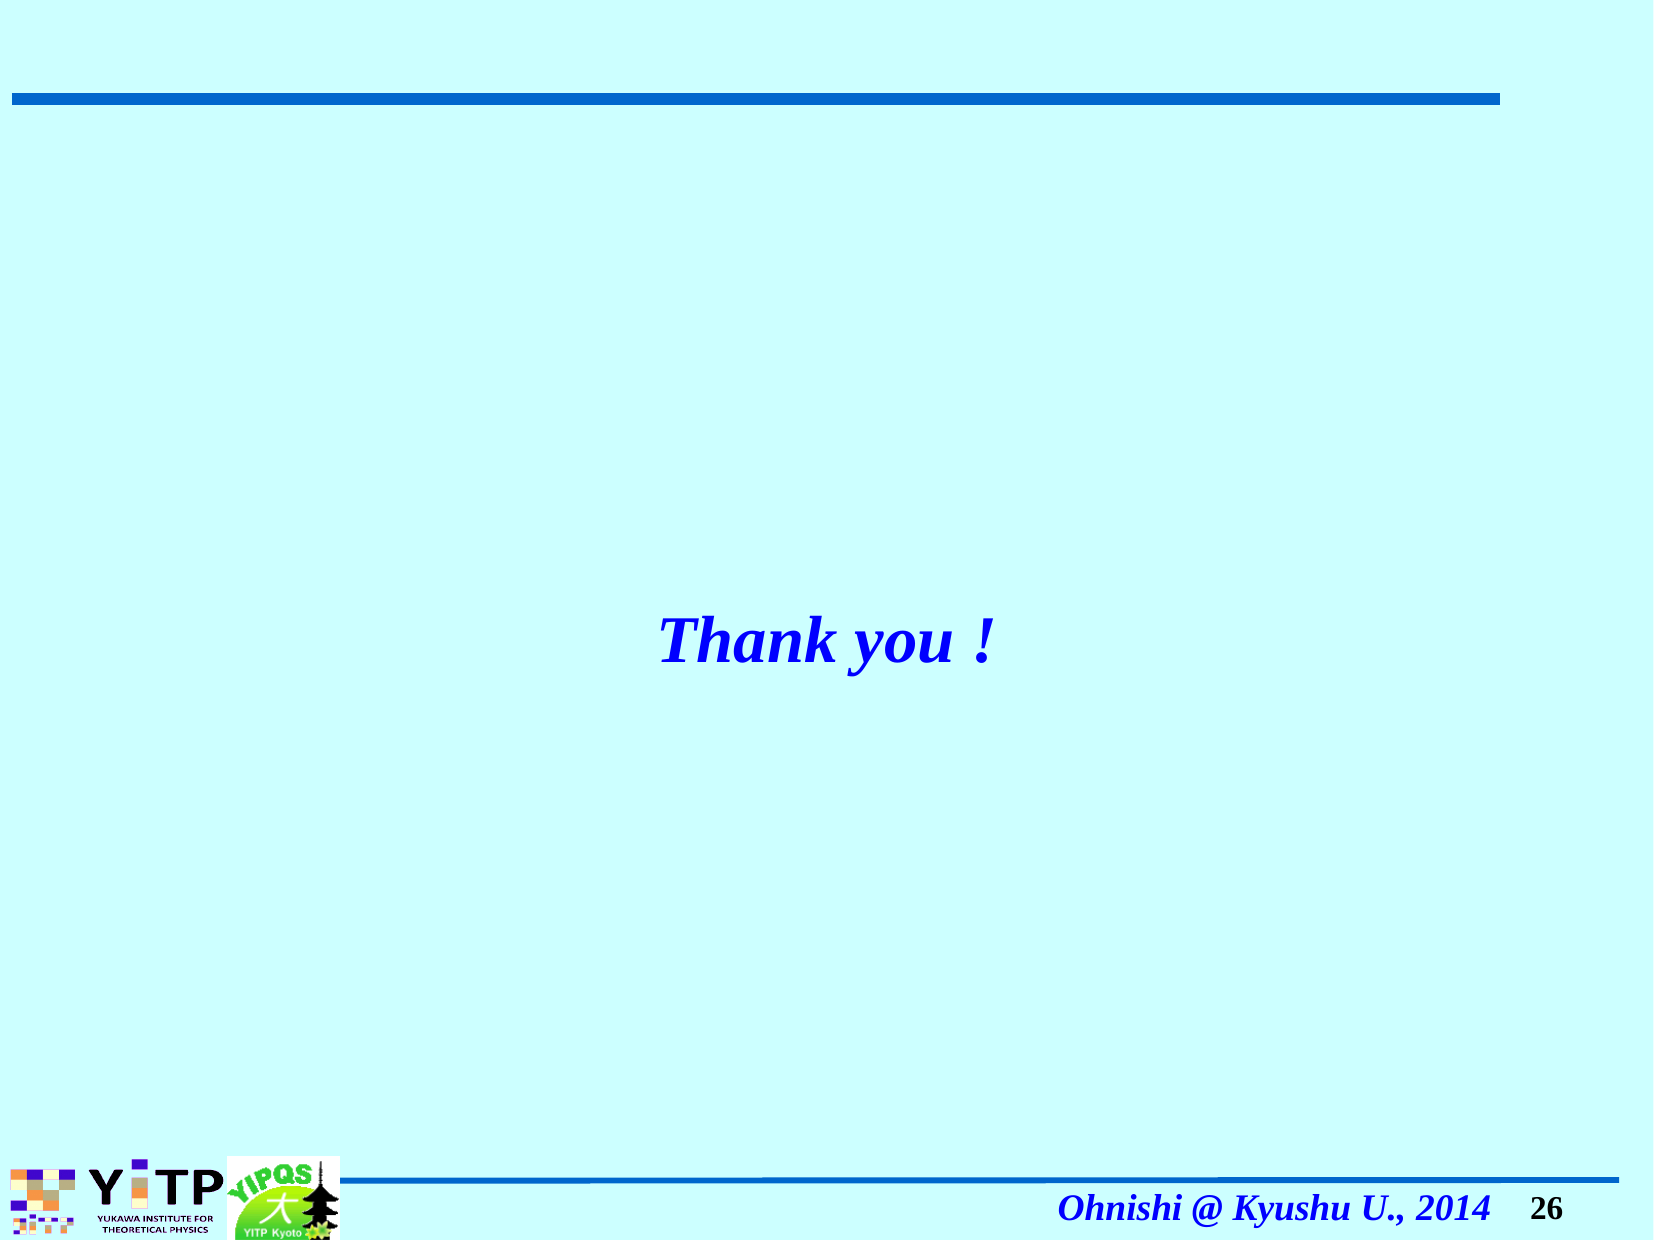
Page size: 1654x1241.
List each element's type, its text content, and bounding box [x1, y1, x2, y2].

title Thank you ! [0, 590, 1654, 689]
picture [0, 1154, 340, 1241]
